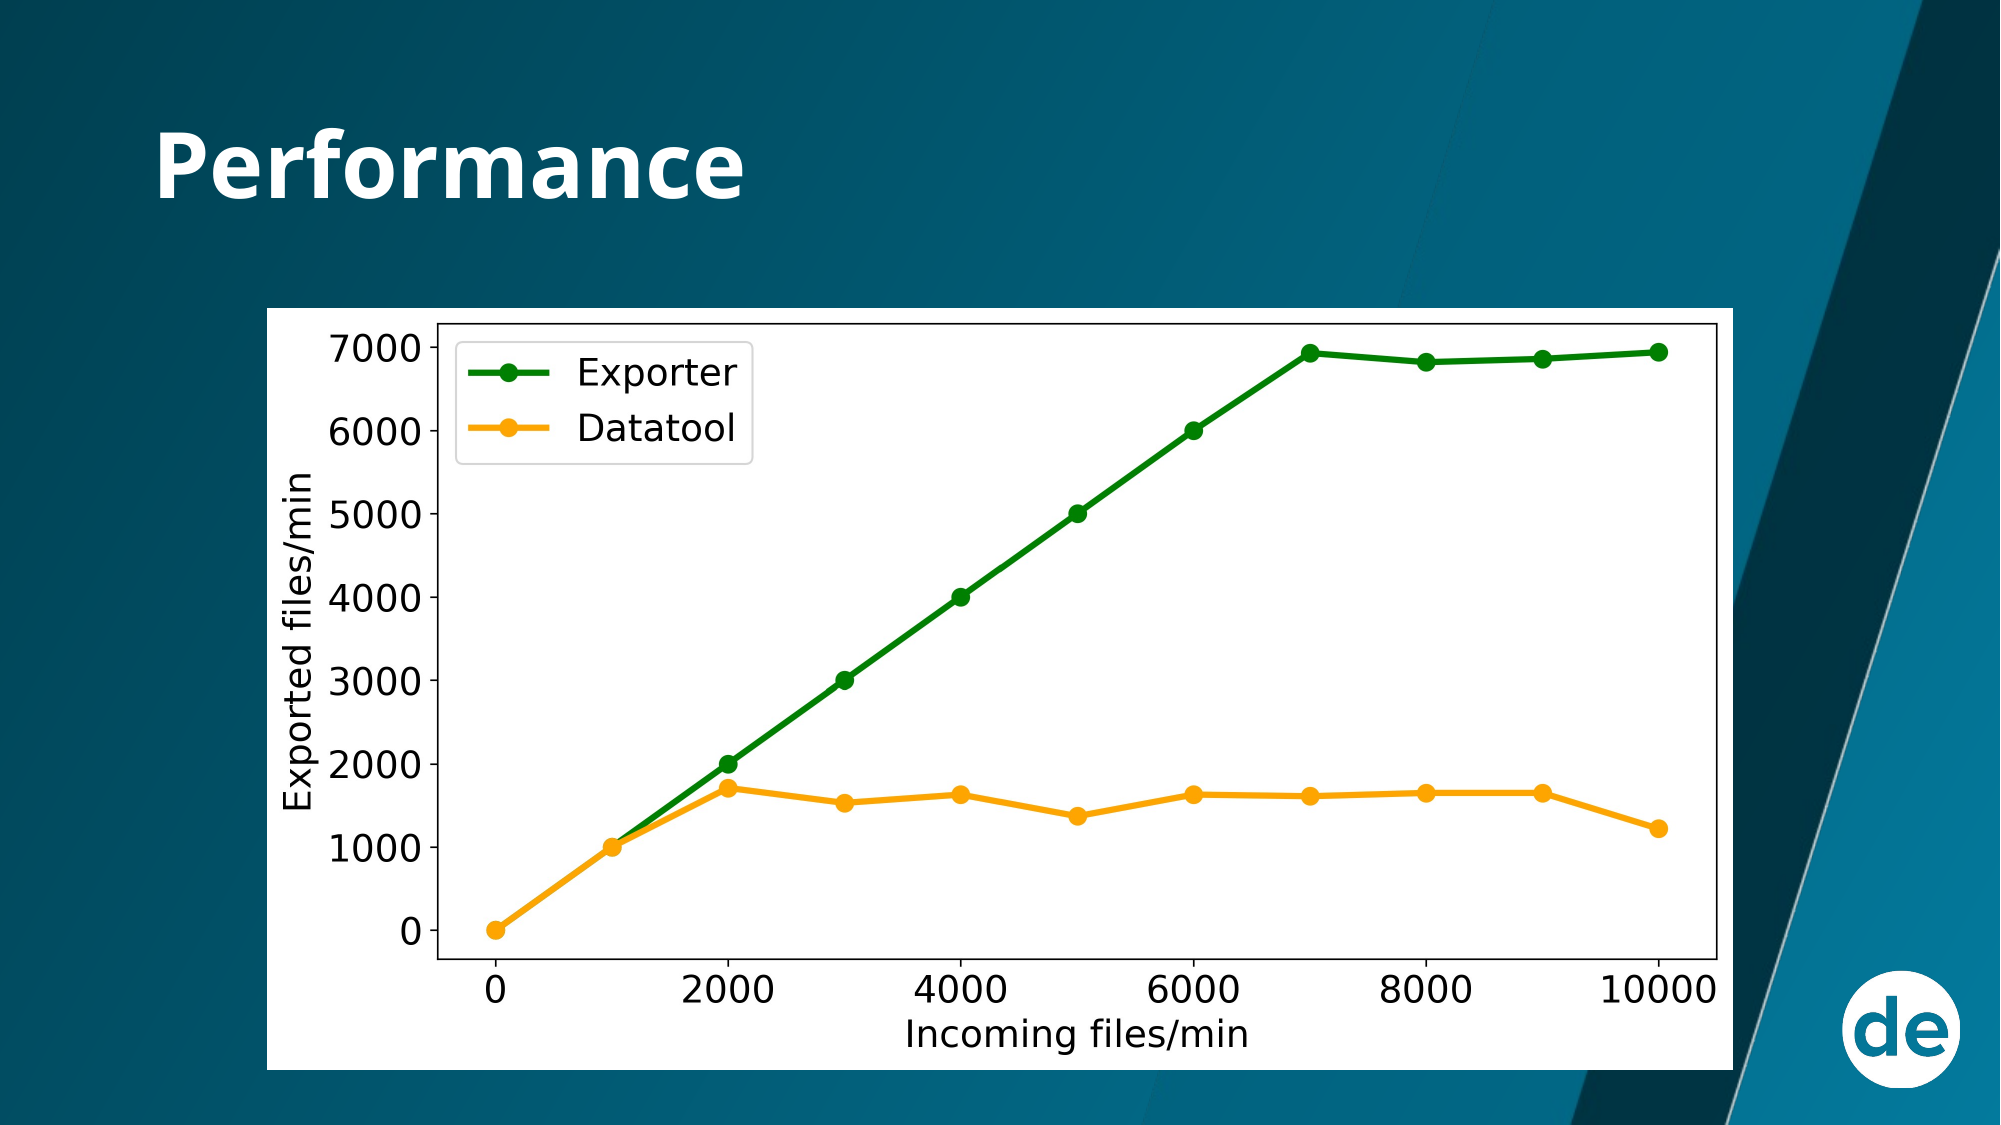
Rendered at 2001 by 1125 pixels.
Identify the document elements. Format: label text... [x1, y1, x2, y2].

title Performance [137, 59, 1569, 278]
picture [268, 309, 1734, 1069]
picture [1725, 248, 2000, 1125]
